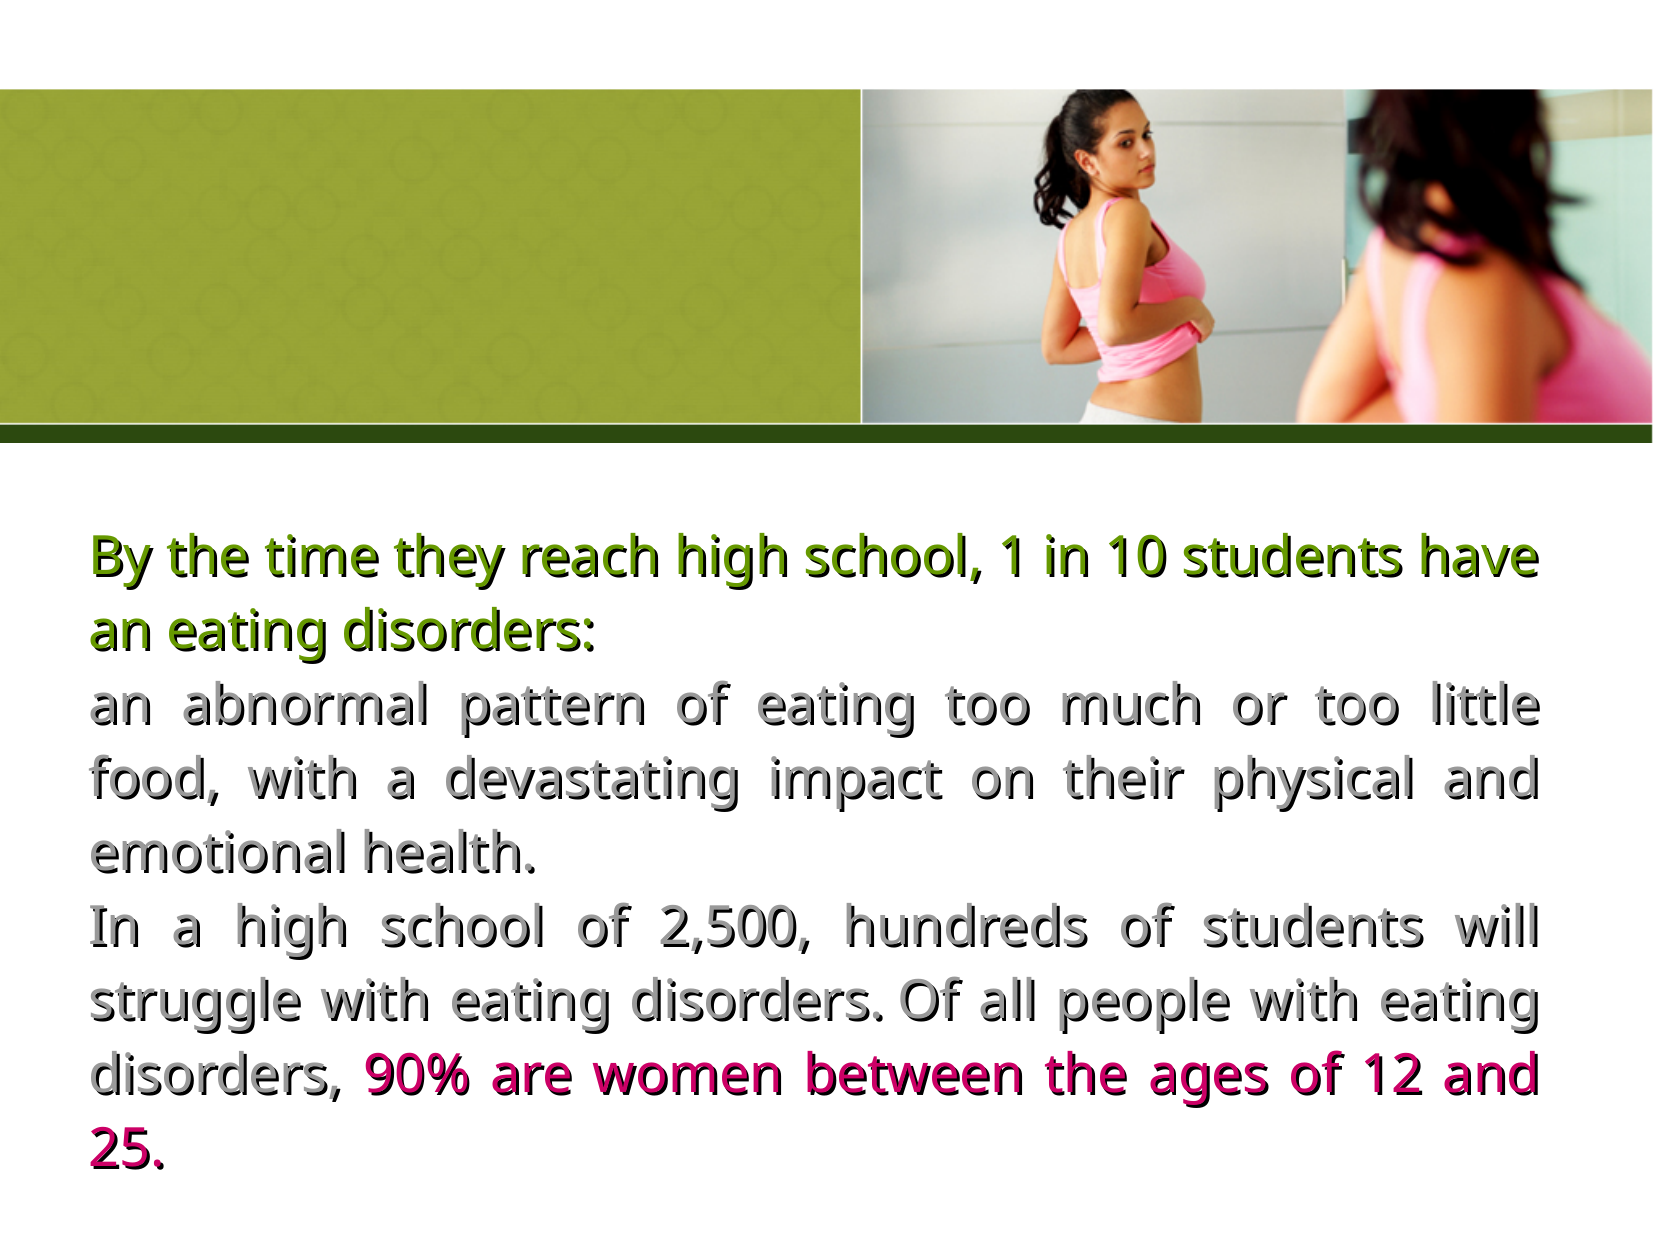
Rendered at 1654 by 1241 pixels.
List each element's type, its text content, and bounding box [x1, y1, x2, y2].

subtitle By the time they reach high school, 1 in 10 students have an eating disorders: an abnormal pattern of eating too much or too little food, with a devastating impact on their physical and emotional health. In a high school of 2,500, hundreds of students will struggle with eating disorders. Of all people with eating disorders, 90% are women between the ages of 12 and 25. [88, 443, 1542, 1241]
picture [0, 88, 1654, 443]
